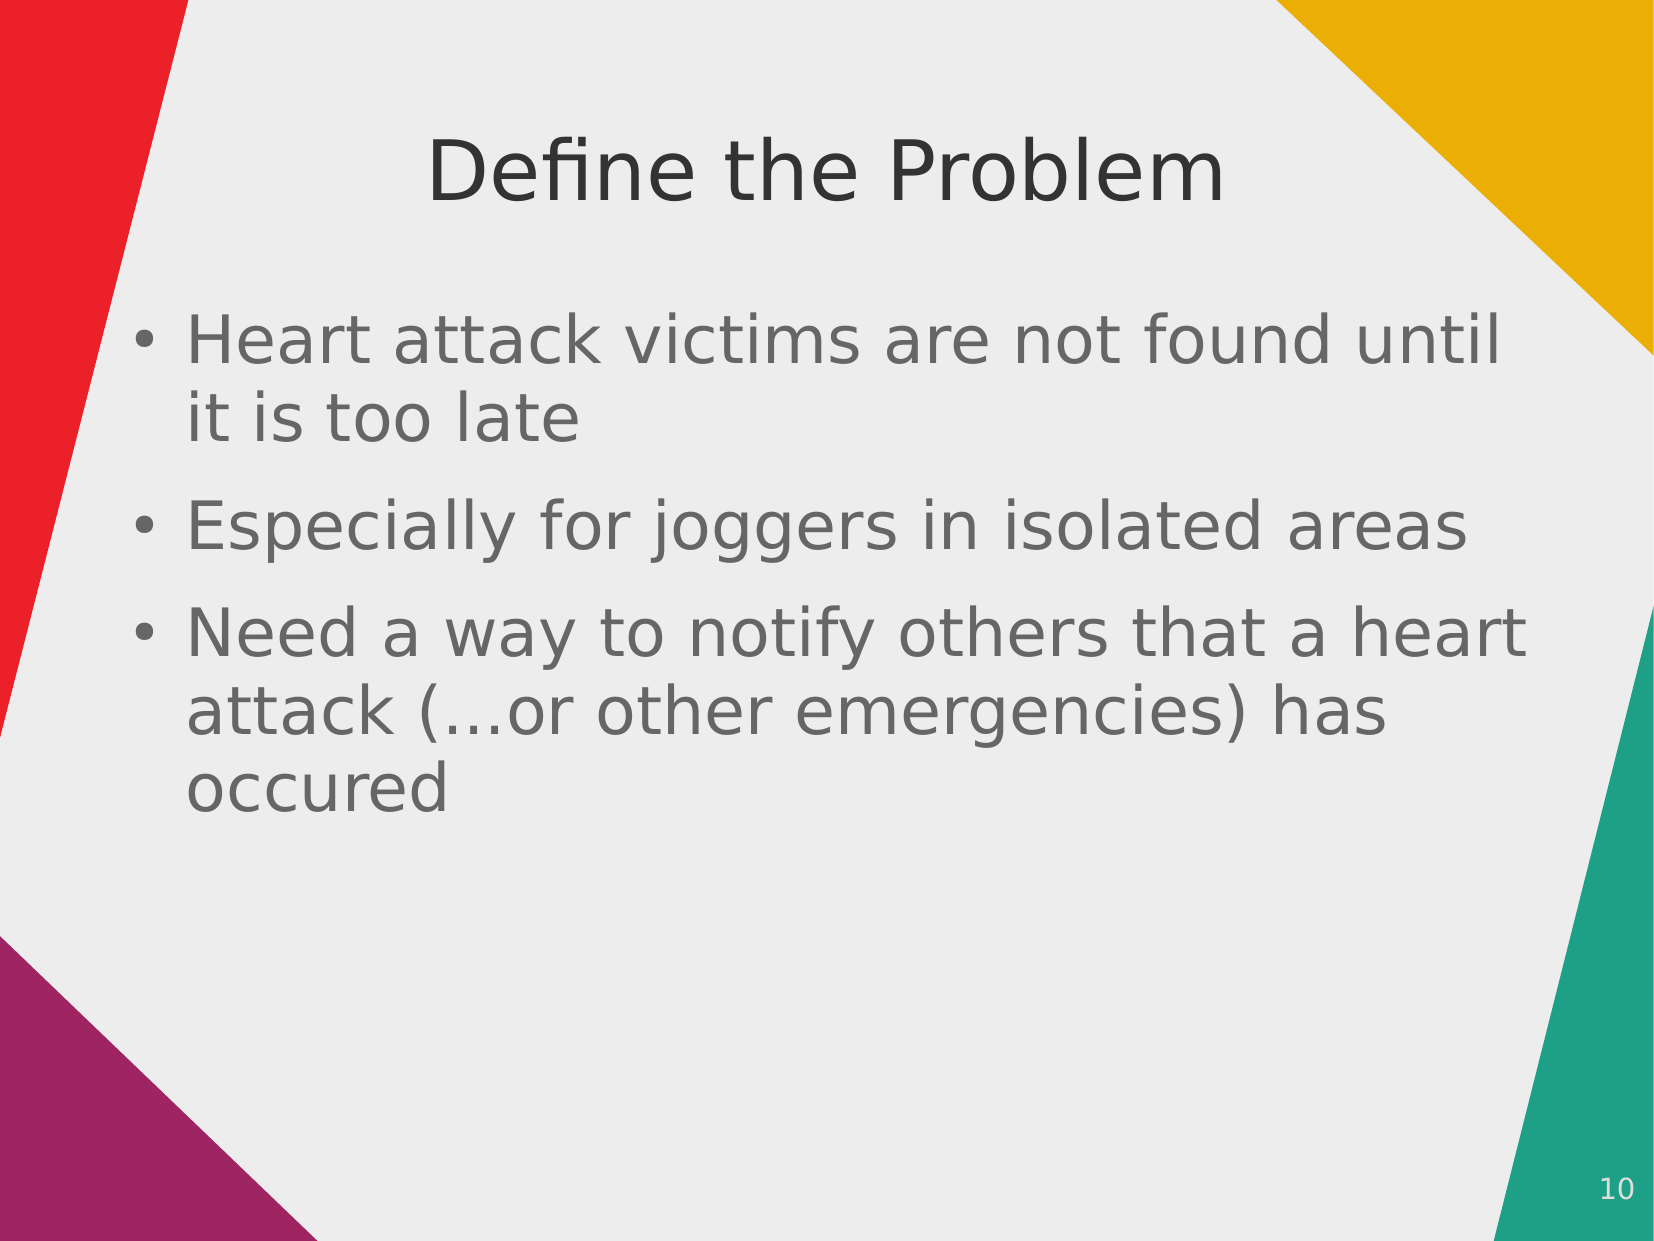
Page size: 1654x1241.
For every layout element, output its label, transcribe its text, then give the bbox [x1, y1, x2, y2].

title Define the Problem [114, 73, 1539, 271]
list Heart attack victims are not found until it is too late Especially for joggers in isolated areas Need a way to notify others that a heart attack (...or other emergencies) has occured [114, 302, 1539, 1033]
